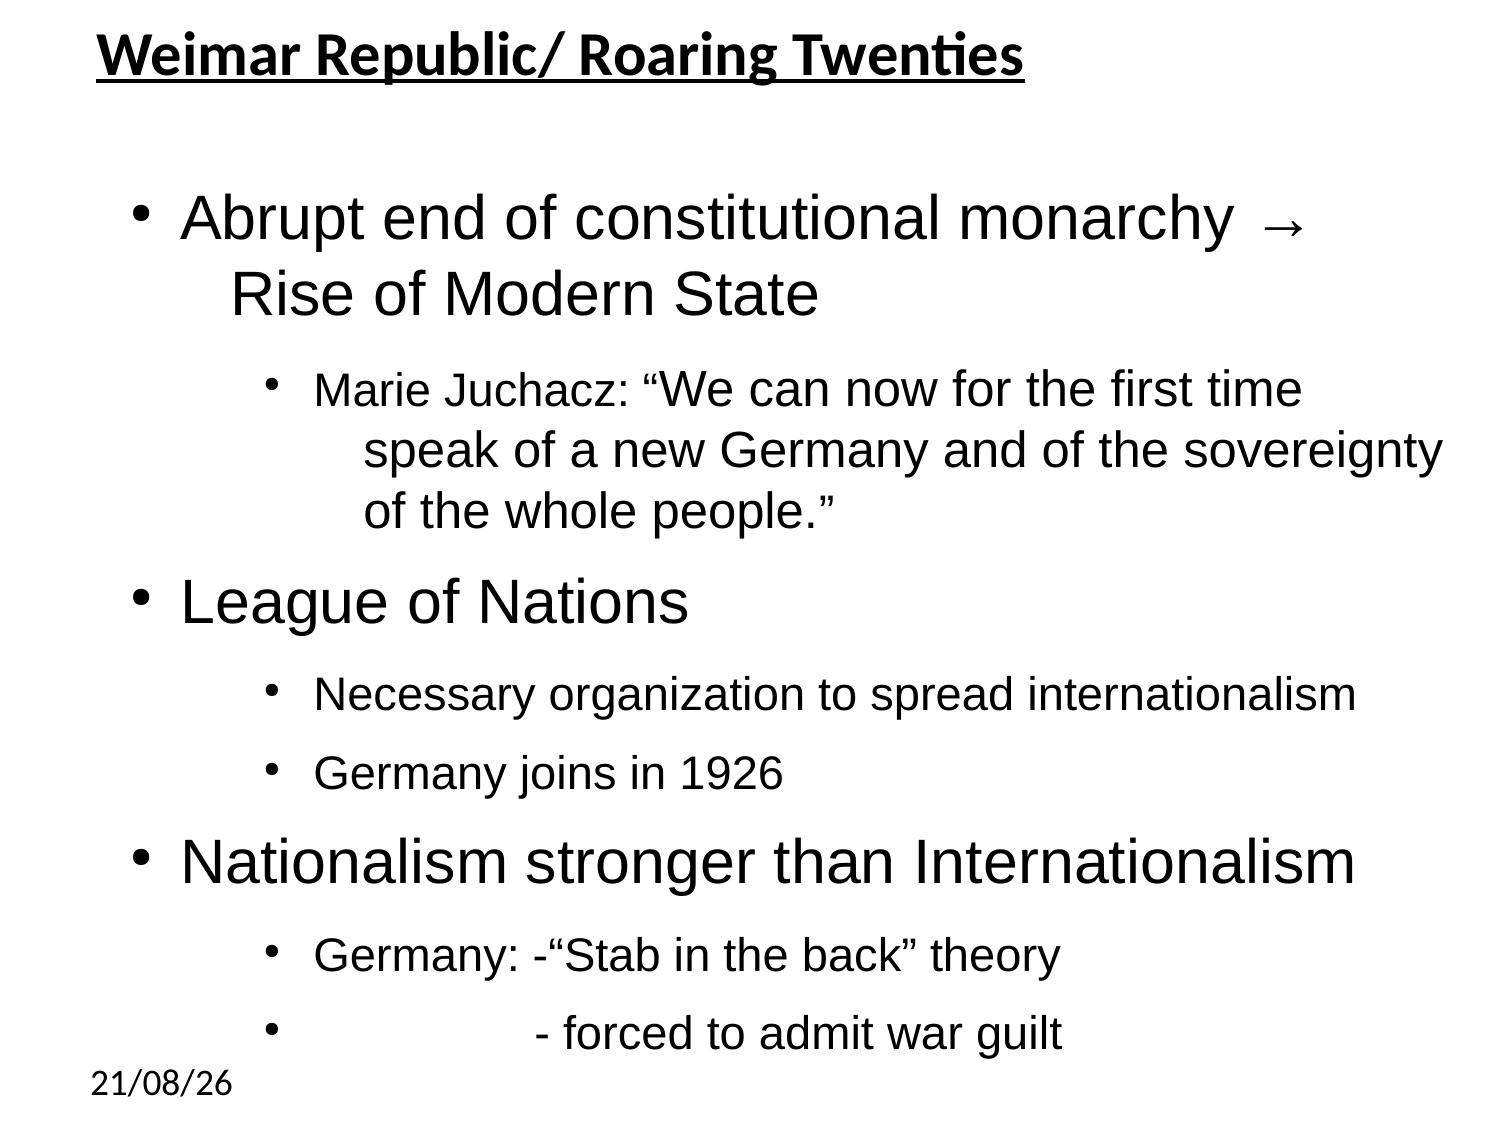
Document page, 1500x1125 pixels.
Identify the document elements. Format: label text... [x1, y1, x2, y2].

list Abrupt end of constitutional monarchy → Rise of Modern State Marie Juchacz: “We can now for the first time speak of a new Germany and of the sovereignty of the whole people.” League of Nations Necessary organization to spread internationalism Germany joins in 1926 Nationalism stronger than Internationalism Germany: -“Stab in the back” theory - forced to admit war guilt [96, 177, 1447, 1064]
text_box 2013/3/15 [75, 1042, 425, 1103]
title Weimar Republic/ Roaring Twenties [96, 0, 1500, 138]
